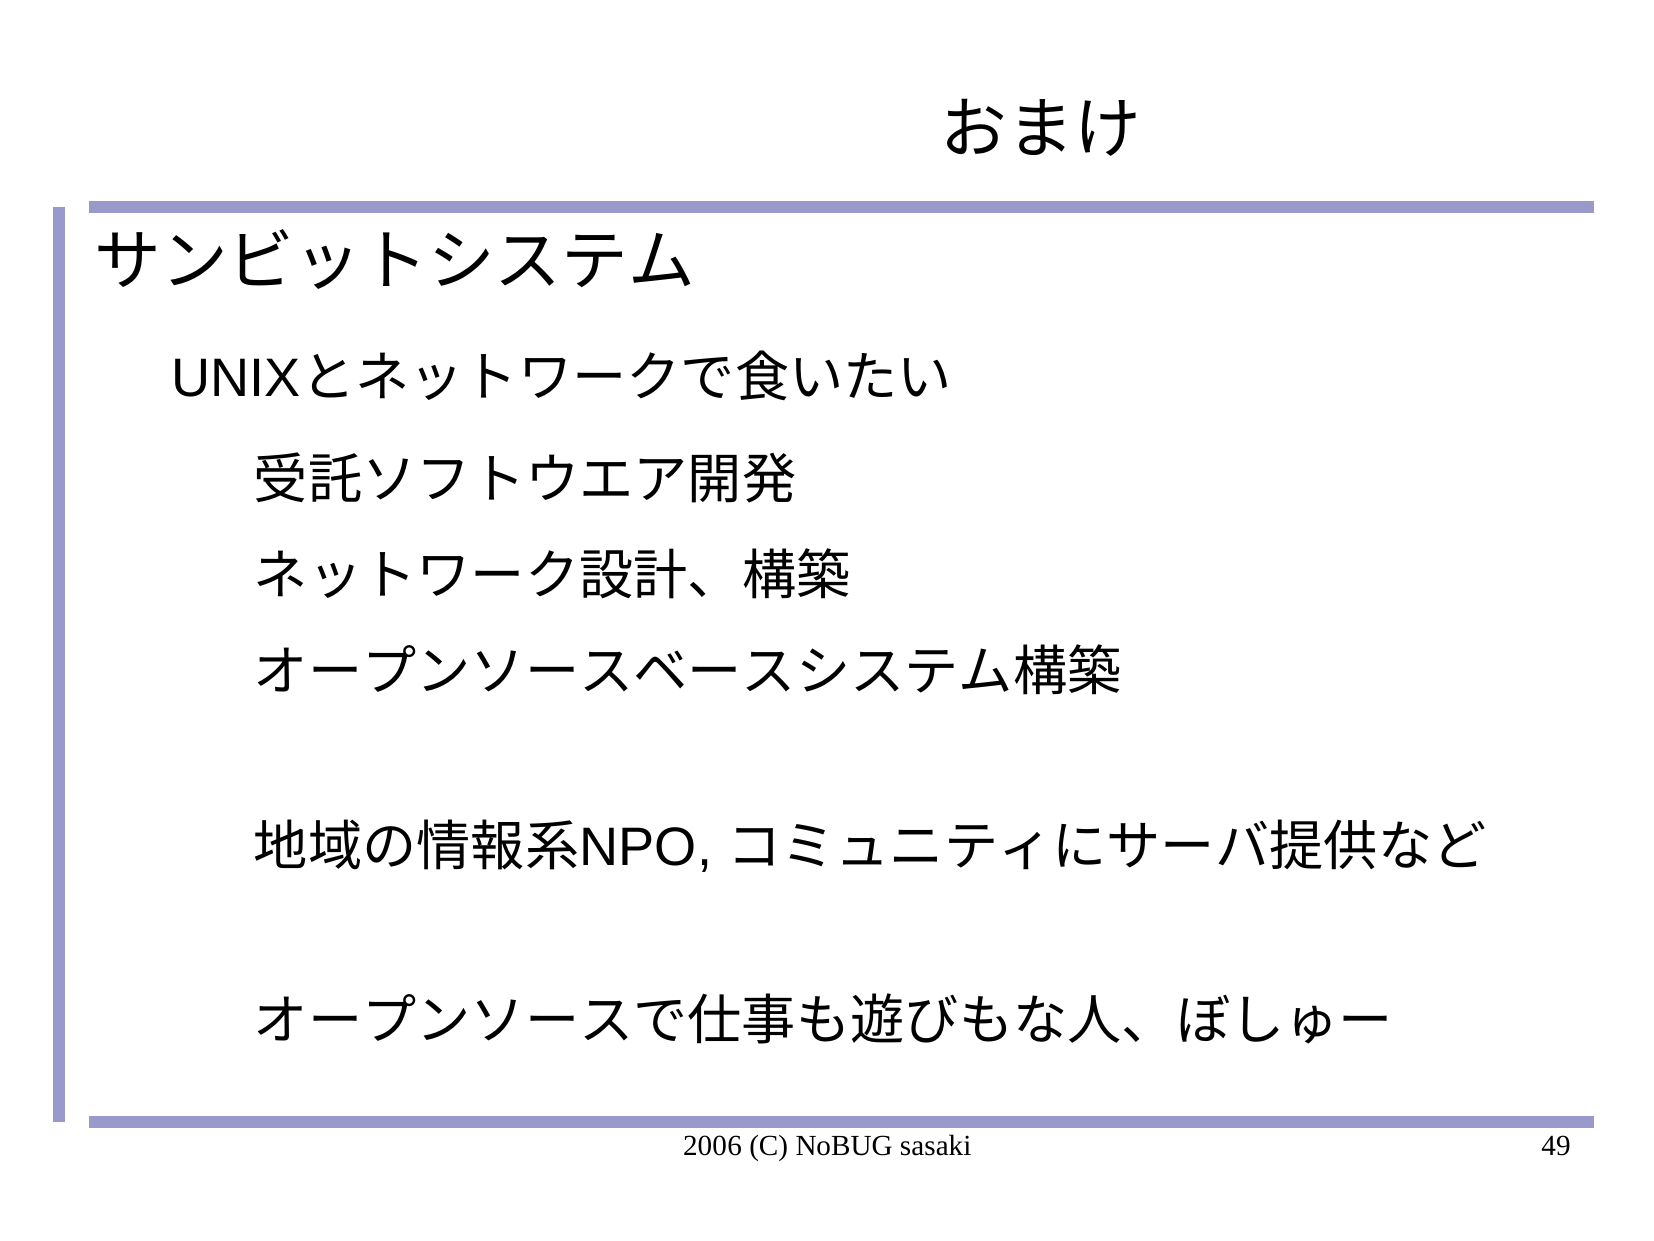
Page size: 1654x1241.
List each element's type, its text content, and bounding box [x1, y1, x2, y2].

title おまけ [501, 59, 1563, 187]
list サンビットシステム UNIXとネットワークで食いたい 受託ソフトウエア開発 ネットワーク設計、構築 オープンソースベースシステム構築 地域の情報系NPO, コミュニティにサーバ提供など オープンソースで仕事も遊びもな人、ぼしゅー [76, 206, 1565, 1123]
